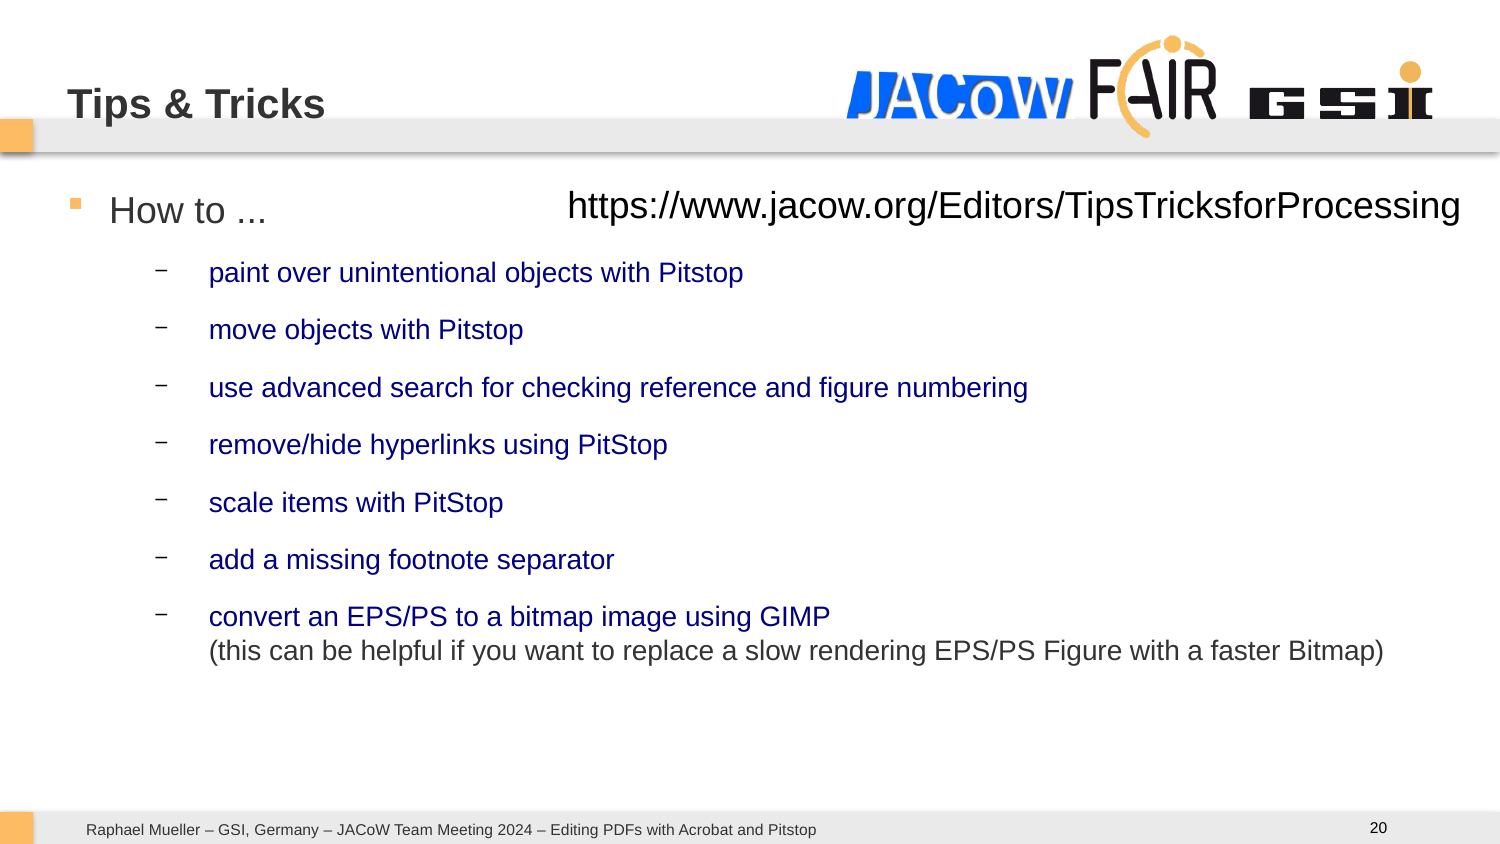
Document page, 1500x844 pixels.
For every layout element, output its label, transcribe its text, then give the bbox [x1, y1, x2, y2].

list Tips & Tricks [52, 19, 1048, 135]
picture [1089, 33, 1217, 140]
text_box https://www.jacow.org/Editors/TipsTricksforProcessing [552, 177, 1477, 235]
list How to ... paint over unintentional objects with Pitstop move objects with Pitstop use advanced search for checking reference and figure numbering remove/hide hyperlinks using PitStop scale items with PitStop add a missing footnote separator convert an EPS/PS to a bitmap image using GIMP (this can be helpful if you want to replace a slow rendering EPS/PS Figure with a faster Bitmap) [52, 178, 1434, 782]
picture [1048, 69, 1075, 119]
picture [1248, 59, 1434, 119]
title [0, 38, 1006, 135]
